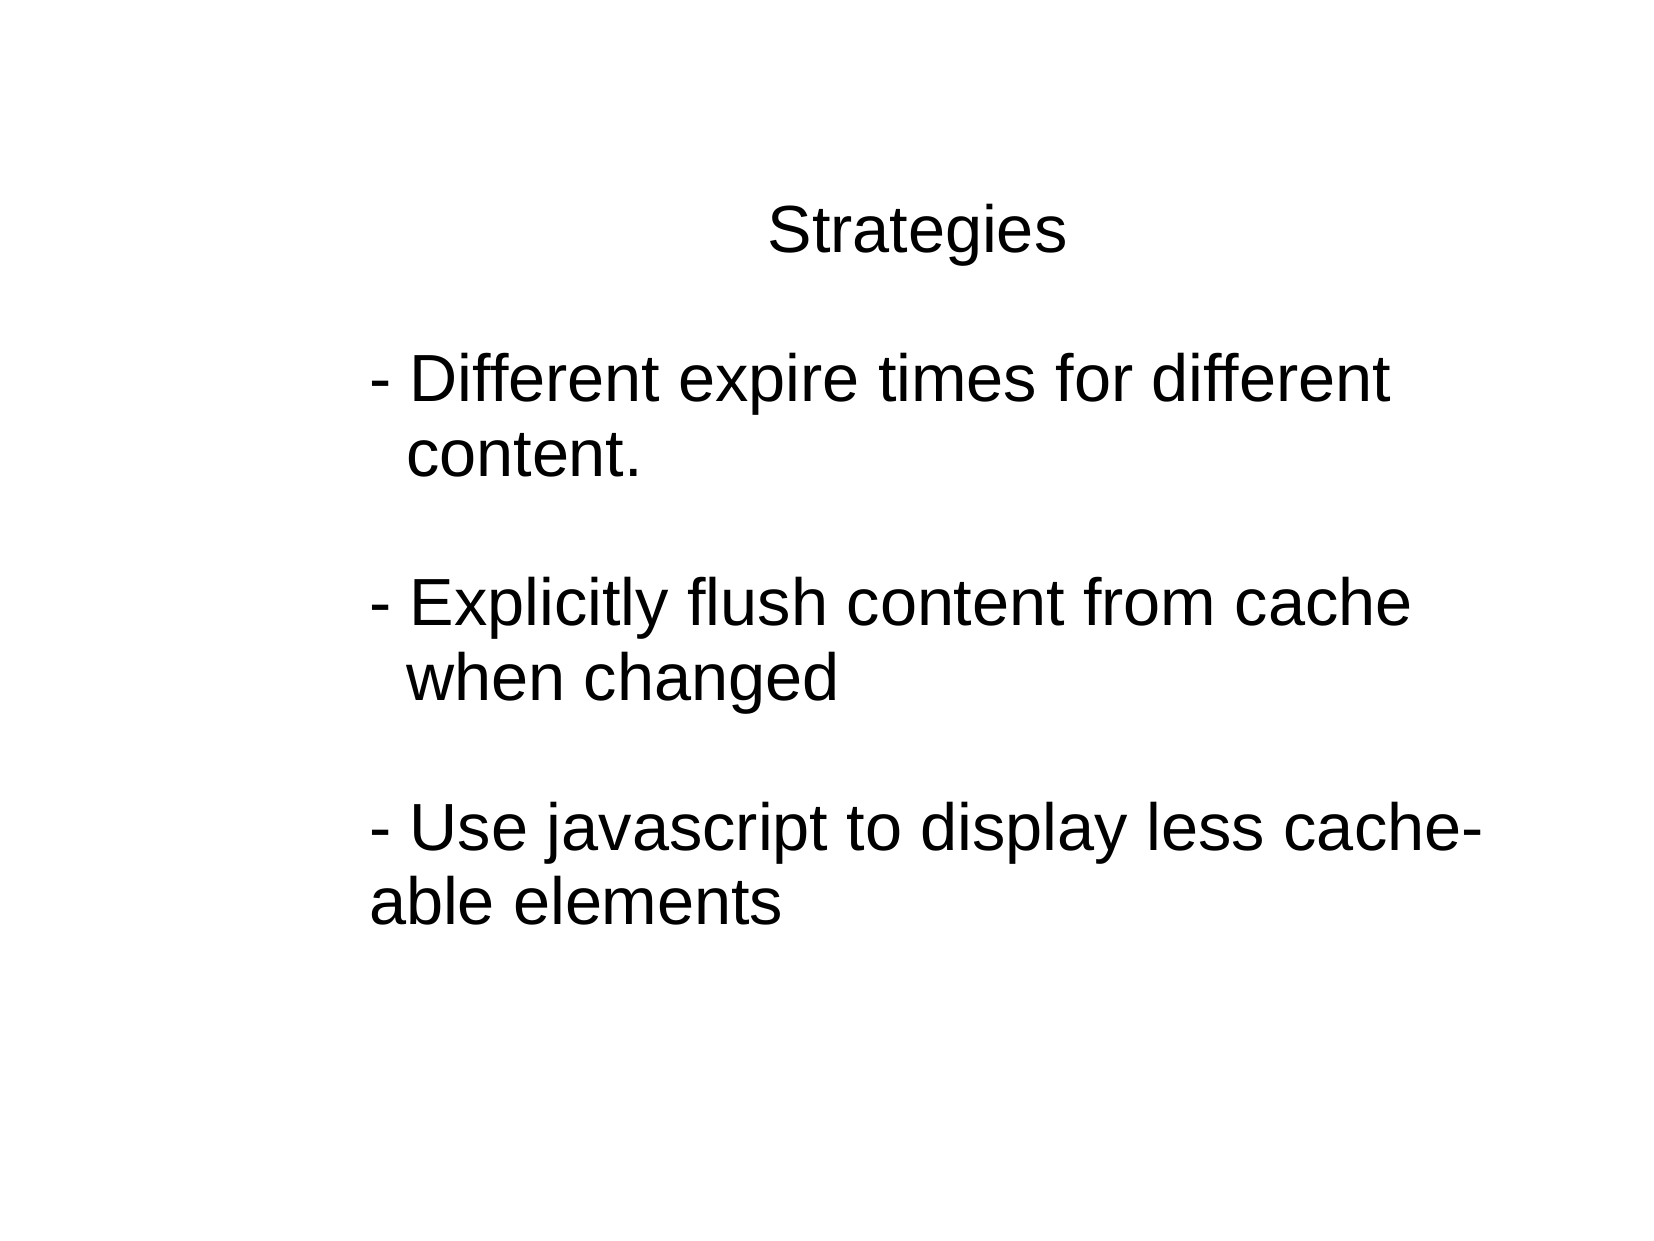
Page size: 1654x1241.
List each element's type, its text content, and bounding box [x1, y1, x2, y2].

text_box Strategies - Different expire times for different content. - Explicitly flush content from cache when changed - Use javascript to display less cache- able elements [354, 109, 1496, 1038]
